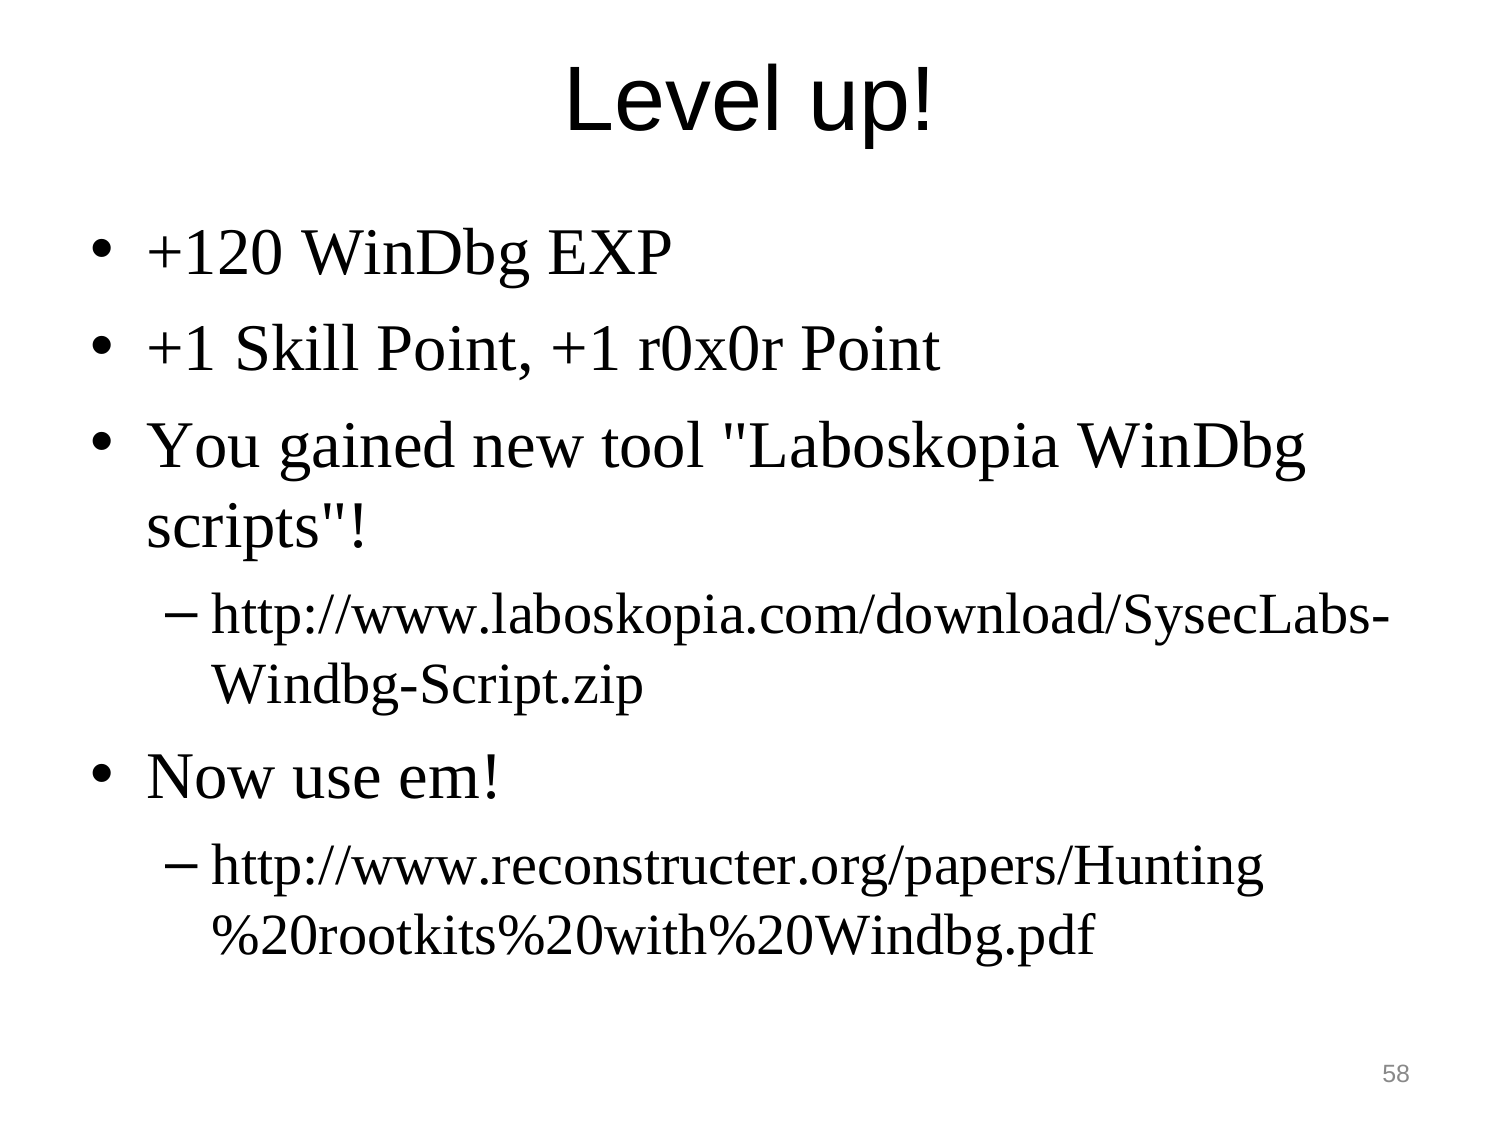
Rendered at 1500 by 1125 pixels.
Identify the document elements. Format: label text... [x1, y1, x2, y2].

title Level up! [0, 0, 1500, 188]
text_box <number> [1074, 1042, 1426, 1103]
list +120 WinDbg EXP +1 Skill Point, +1 r0x0r Point You gained new tool "Laboskopia WinDbg scripts"! http://www.laboskopia.com/download/SysecLabs-Windbg-Script.zip Now use em! http://www.reconstructer.org/papers/Hunting%20rootkits%20with%20Windbg.pdf [75, 200, 1426, 1006]
